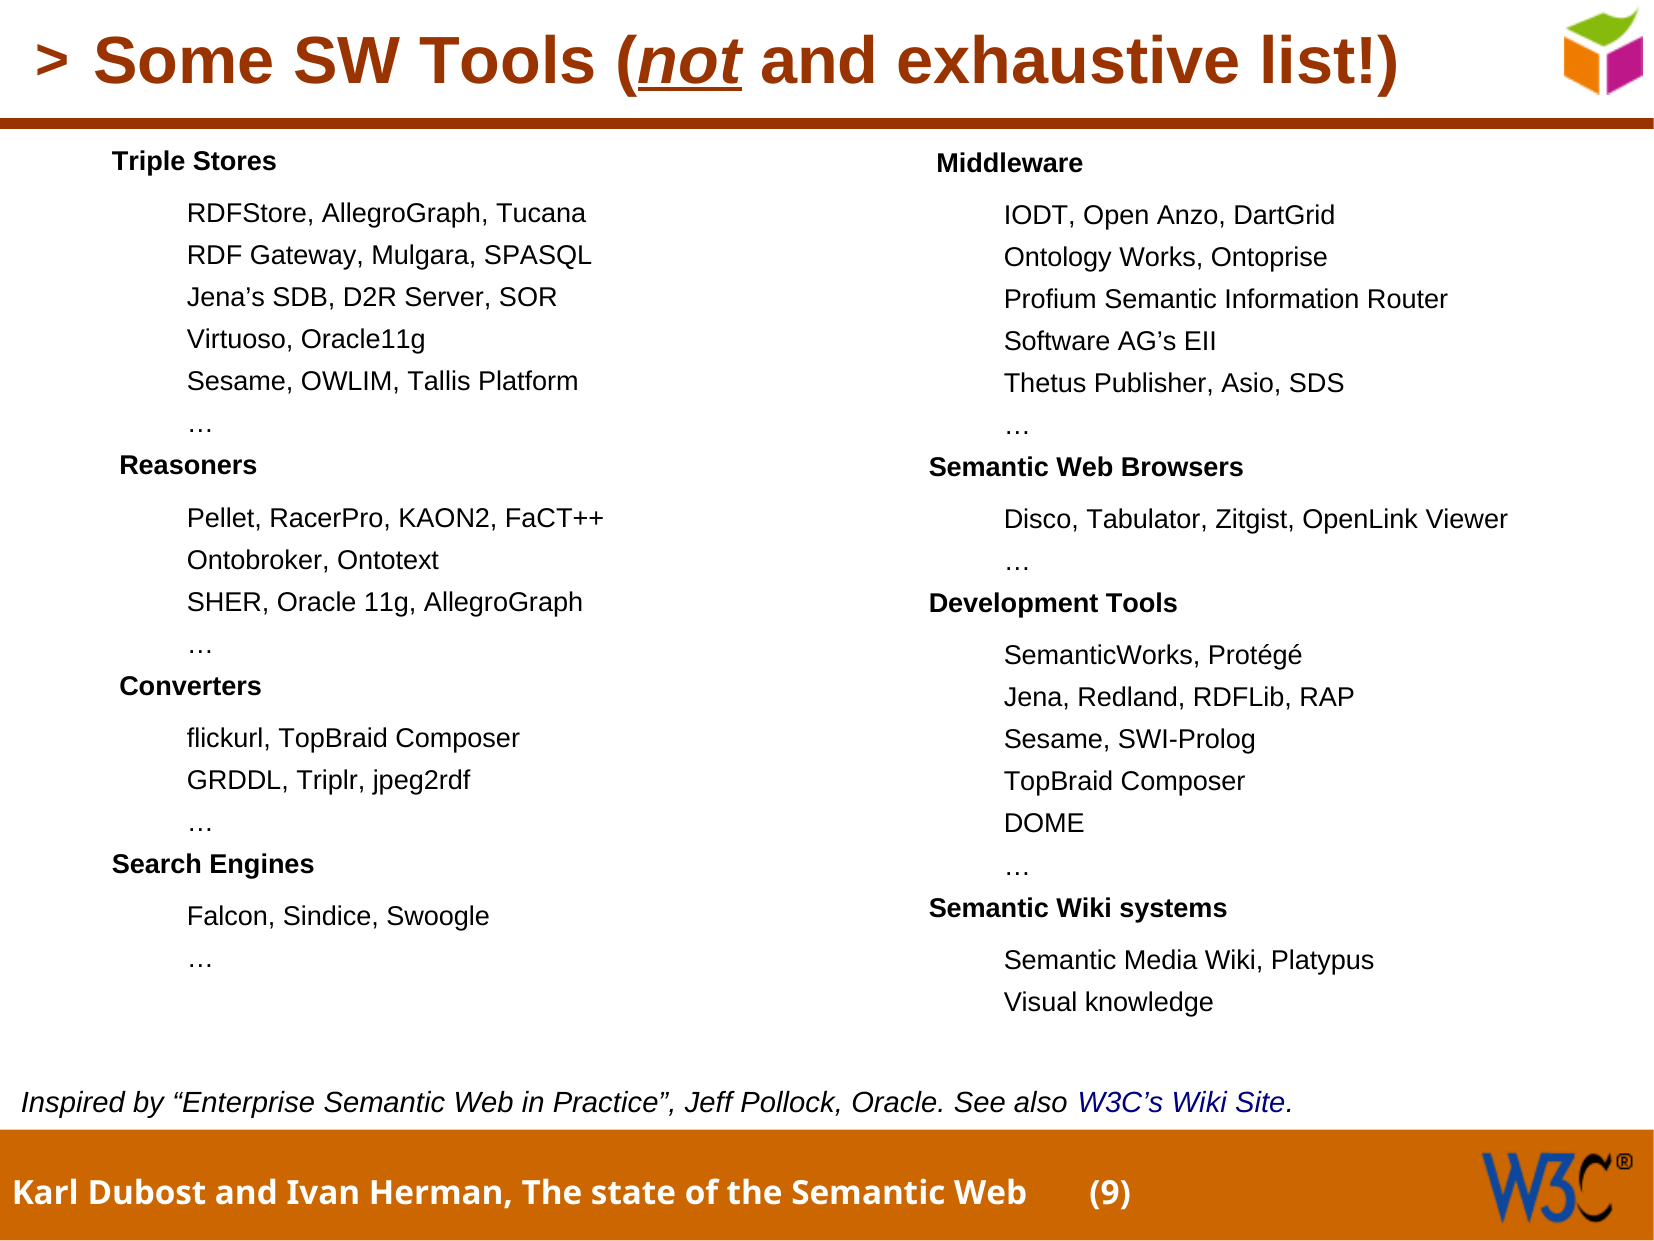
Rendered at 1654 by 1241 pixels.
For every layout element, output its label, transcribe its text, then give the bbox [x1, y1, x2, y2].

picture [1565, 5, 1643, 95]
picture [1477, 1149, 1639, 1228]
list Triple Stores RDFStore, AllegroGraph, Tucana RDF Gateway, Mulgara, SPASQL Jena’s SDB, D2R Server, SOR Virtuoso, Oracle11g Sesame, OWLIM, Tallis Platform … Reasoners Pellet, RacerPro, KAON2, FaCT++ Ontobroker, Ontotext SHER, Oracle 11g, AllegroGraph … Converters flickurl, TopBraid Composer GRDDL, Triplr, jpeg2rdf … Search Engines Falcon, Sindice, Swoogle … [29, 106, 808, 1022]
text_box Inspired by “Enterprise Semantic Web in Practice”, Jeff Pollock, Oracle. See also W3C’s Wiki Site. [6, 1080, 1311, 1129]
title Some SW Tools (not and exhaustive list!) [93, 0, 1565, 119]
list Middleware IODT, Open Anzo, DartGrid Ontology Works, Ontoprise Profium Semantic Information Router Software AG’s EII Thetus Publisher, Asio, SDS … Semantic Web Browsers Disco, Tabulator, Zitgist, OpenLink Viewer … Development Tools SemanticWorks, Protégé Jena, Redland, RDFLib, RAP Sesame, SWI-Prolog TopBraid Composer DOME … Semantic Wiki systems Semantic Media Wiki, Platypus Visual knowledge [846, 147, 1625, 1119]
